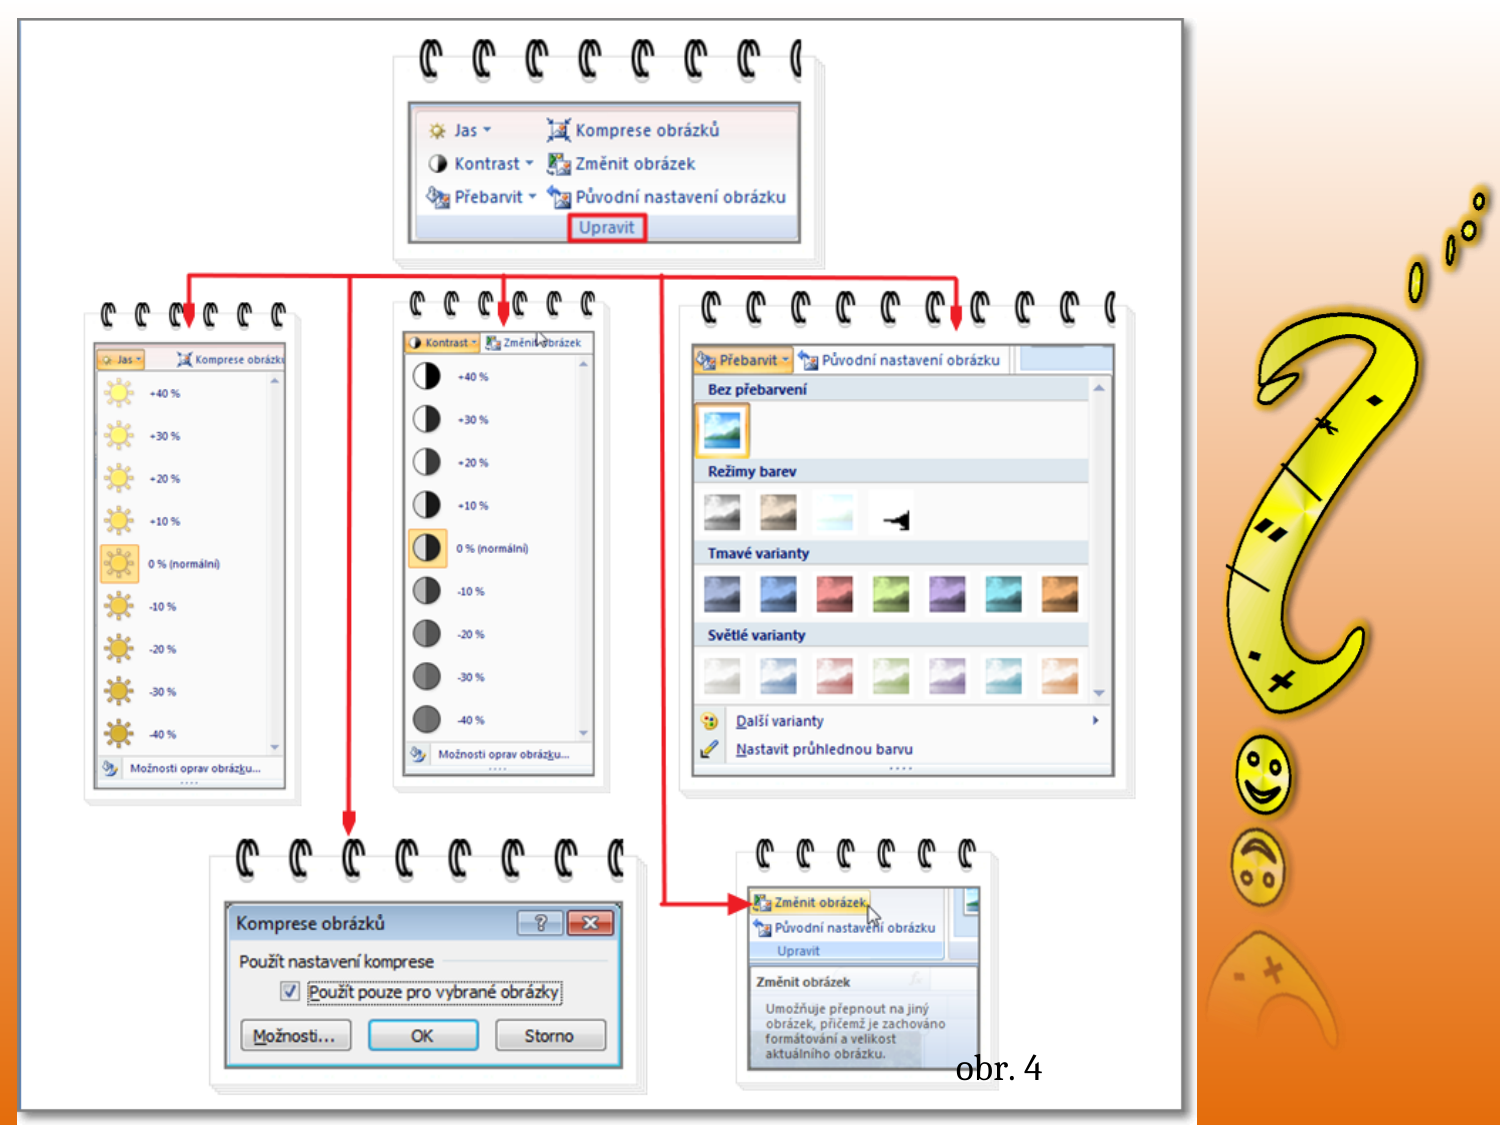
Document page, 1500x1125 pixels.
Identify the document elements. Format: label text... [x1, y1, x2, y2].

text_box obr. 4 [823, 1034, 1177, 1096]
picture [17, 18, 1500, 1125]
